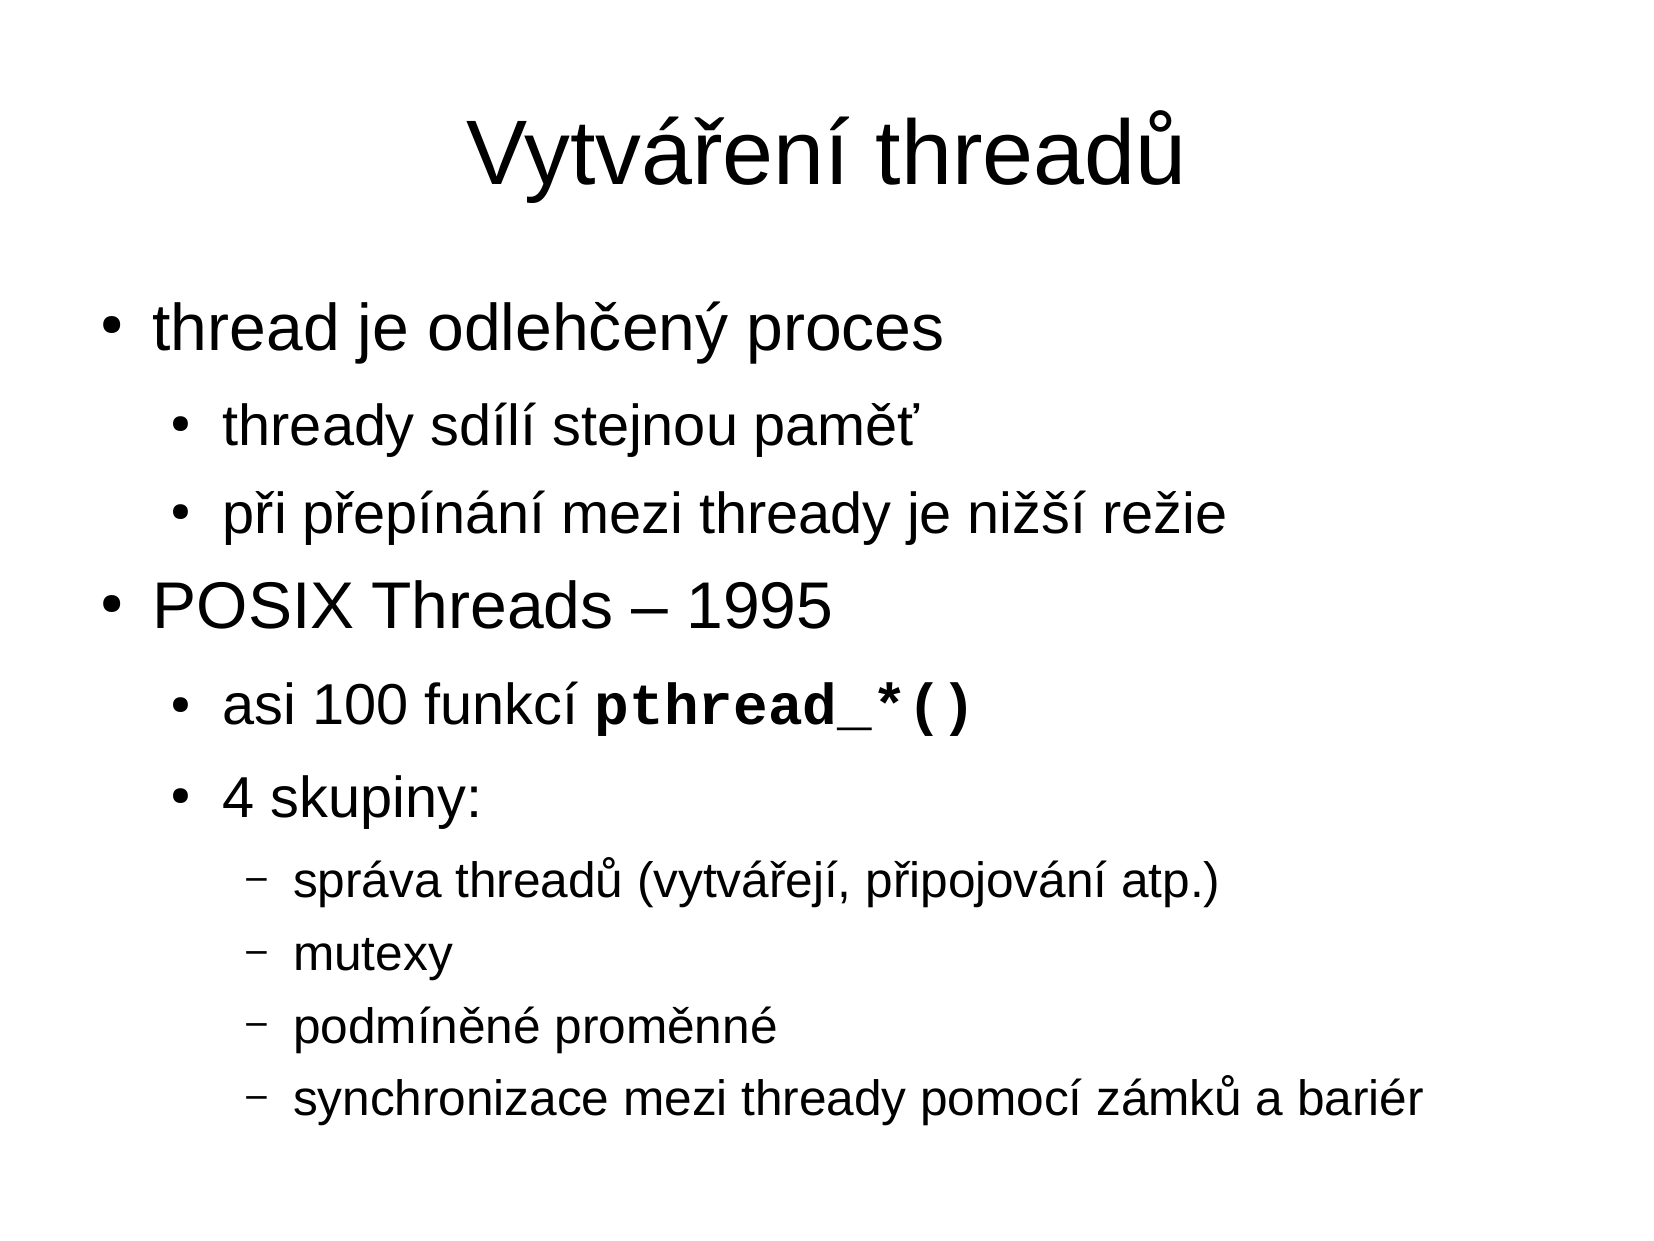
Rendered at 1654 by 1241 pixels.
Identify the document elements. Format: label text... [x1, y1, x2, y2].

list thread je odlehčený proces thready sdílí stejnou paměť při přepínání mezi thready je nižší režie POSIX Threads – 1995 asi 100 funkcí pthread_*() 4 skupiny: správa threadů (vytvářejí, připojování atp.) mutexy podmíněné proměnné synchronizace mezi thready pomocí zámků a bariér [82, 290, 1571, 1134]
title Vytváření threadů [82, 56, 1571, 250]
